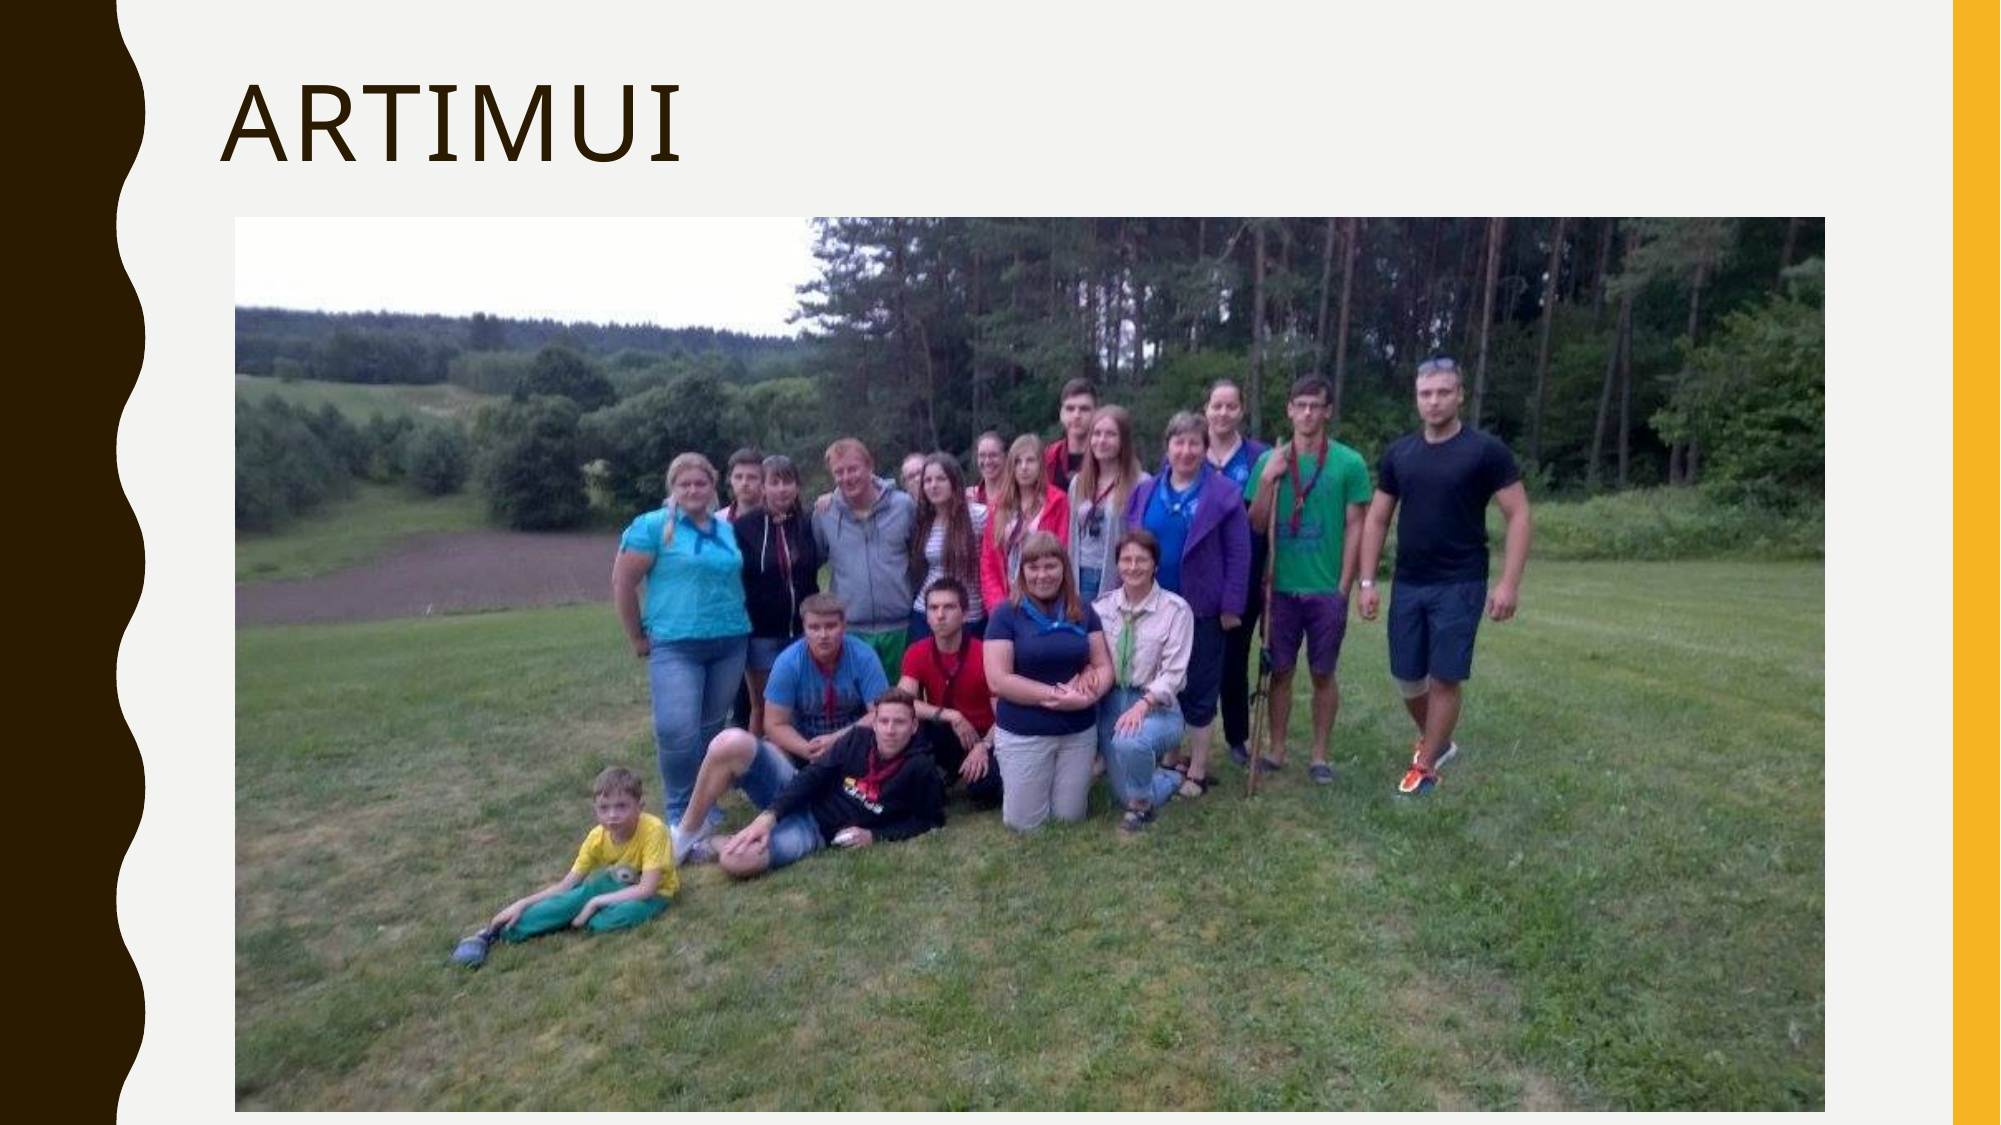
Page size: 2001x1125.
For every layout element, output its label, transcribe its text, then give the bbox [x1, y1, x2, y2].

picture [235, 217, 1825, 1112]
title Artimui [205, 62, 1876, 308]
